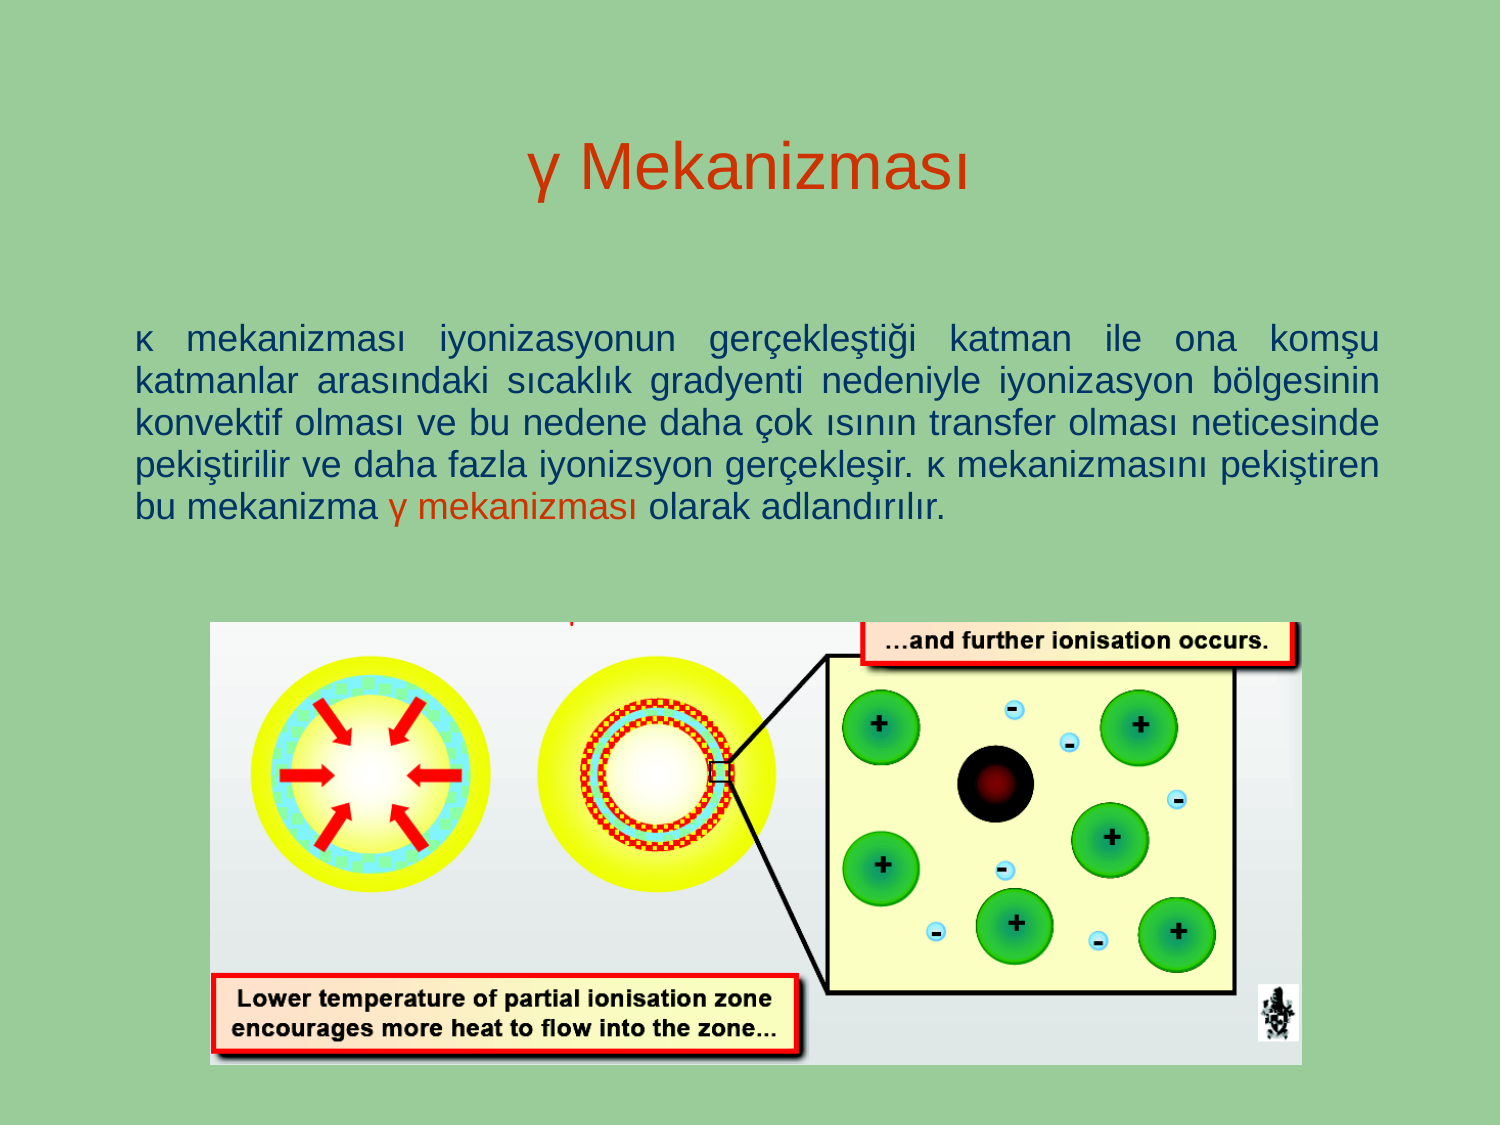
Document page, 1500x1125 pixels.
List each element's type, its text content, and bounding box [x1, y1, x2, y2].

text_box κ mekanizması iyonizasyonun gerçekleştiği katman ile ona komşu katmanlar arasındaki sıcaklık gradyenti nedeniyle iyonizasyon bölgesinin konvektif olması ve bu nedene daha çok ısının transfer olması neticesinde pekiştirilir ve daha fazla iyonizsyon gerçekleşir. κ mekanizmasını pekiştiren bu mekanizma γ mekanizması olarak adlandırılır. [120, 310, 1396, 536]
picture [210, 622, 1302, 1066]
text_box γ Mekanizması [105, 122, 1396, 212]
